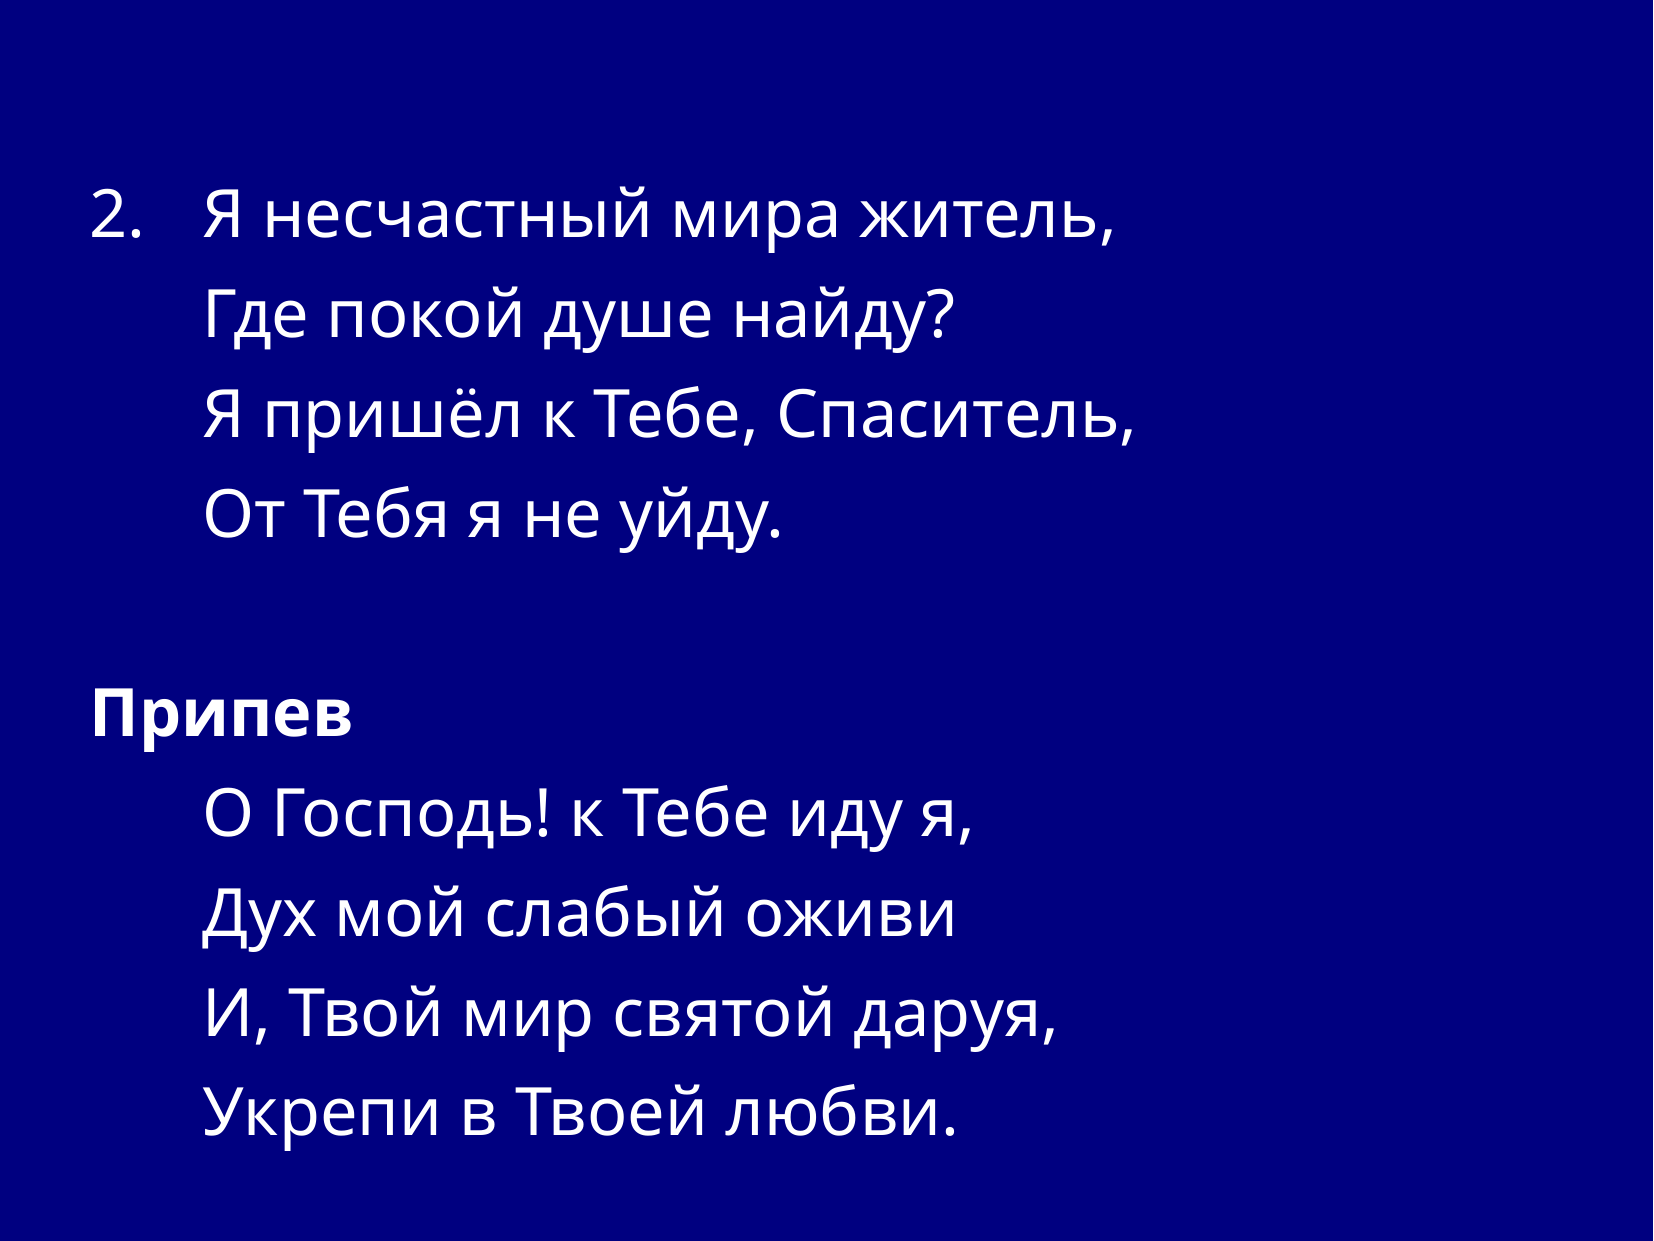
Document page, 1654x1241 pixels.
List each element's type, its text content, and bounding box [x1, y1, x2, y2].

text_box 2. Я несчастный мира житель, Где покой душе найду? Я пришёл к Тебе, Спаситель, От Тебя я не уйду. Припев О Господь! к Тебе иду я, Дух мой слабый оживи И, Твой мир святой даруя, Укрепи в Твоей любви. [75, 150, 1576, 1163]
